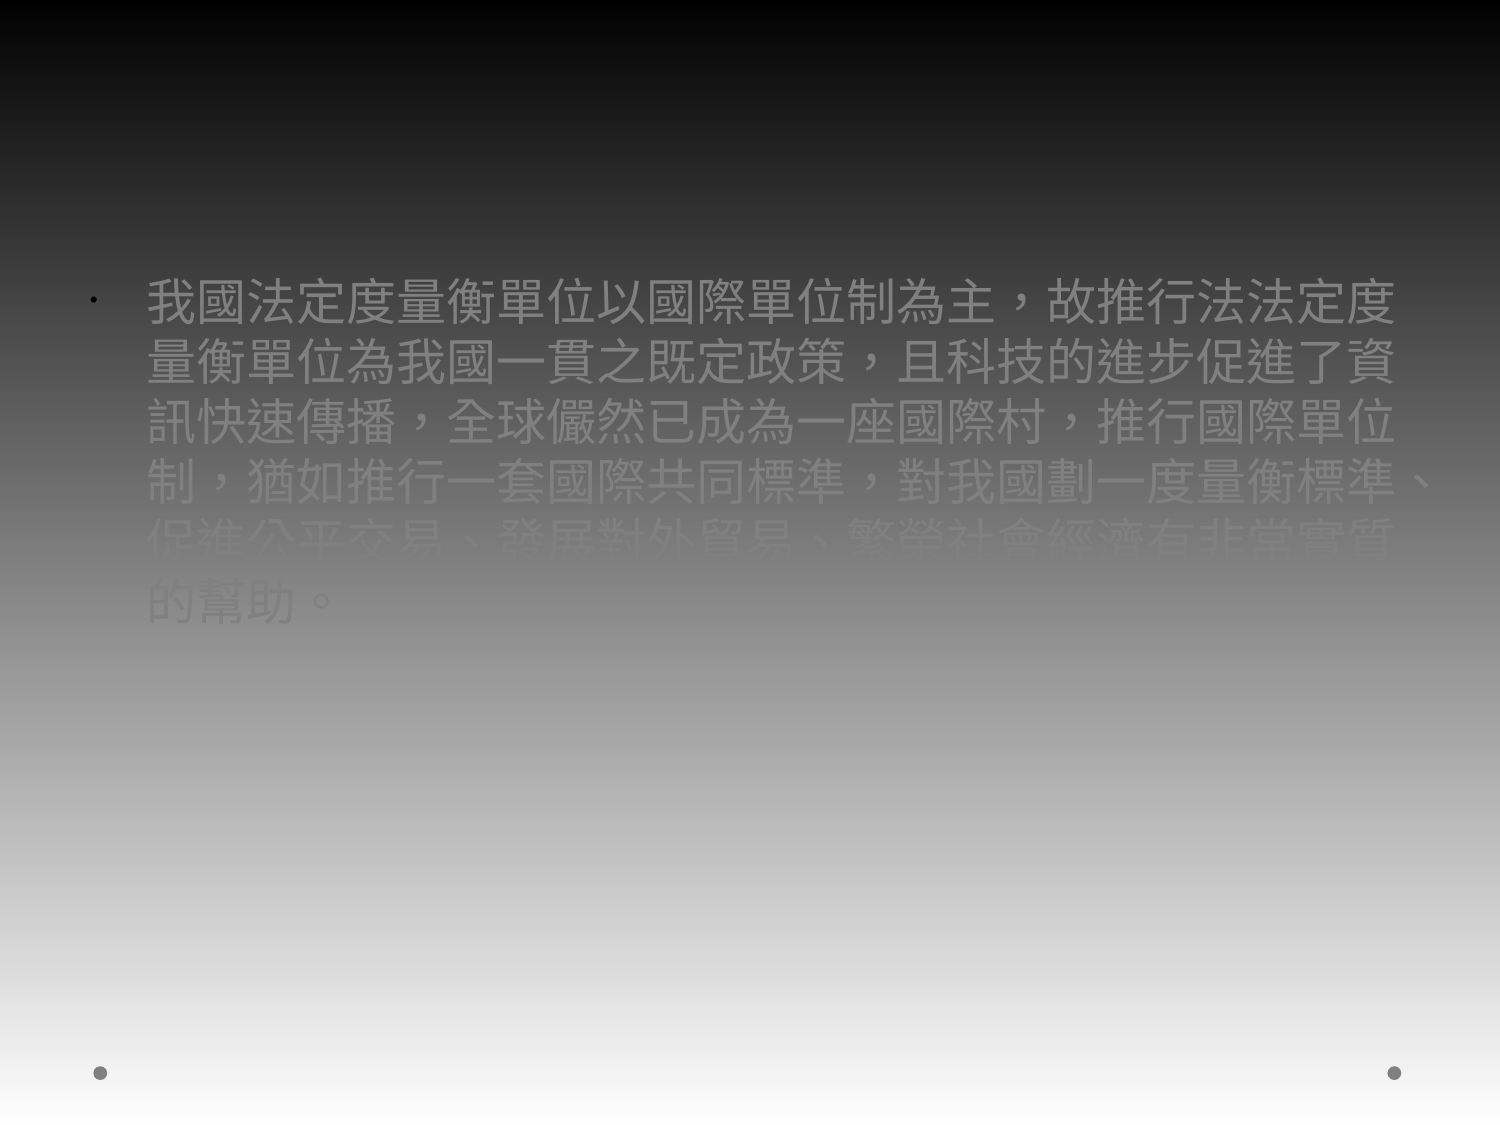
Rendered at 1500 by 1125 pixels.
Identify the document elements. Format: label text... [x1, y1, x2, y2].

list 我國法定度量衡單位以國際單位制為主，故推行法法定度量衡單位為我國一貫之既定政策，且科技的進步促進了資訊快速傳播，全球儼然已成為一座國際村，推行國際單位制，猶如推行一套國際共同標準，對我國劃一度量衡標準、促進公平交易、發展對外貿易、繁榮社會經濟有非常實質的幫助。 [75, 262, 1425, 1005]
